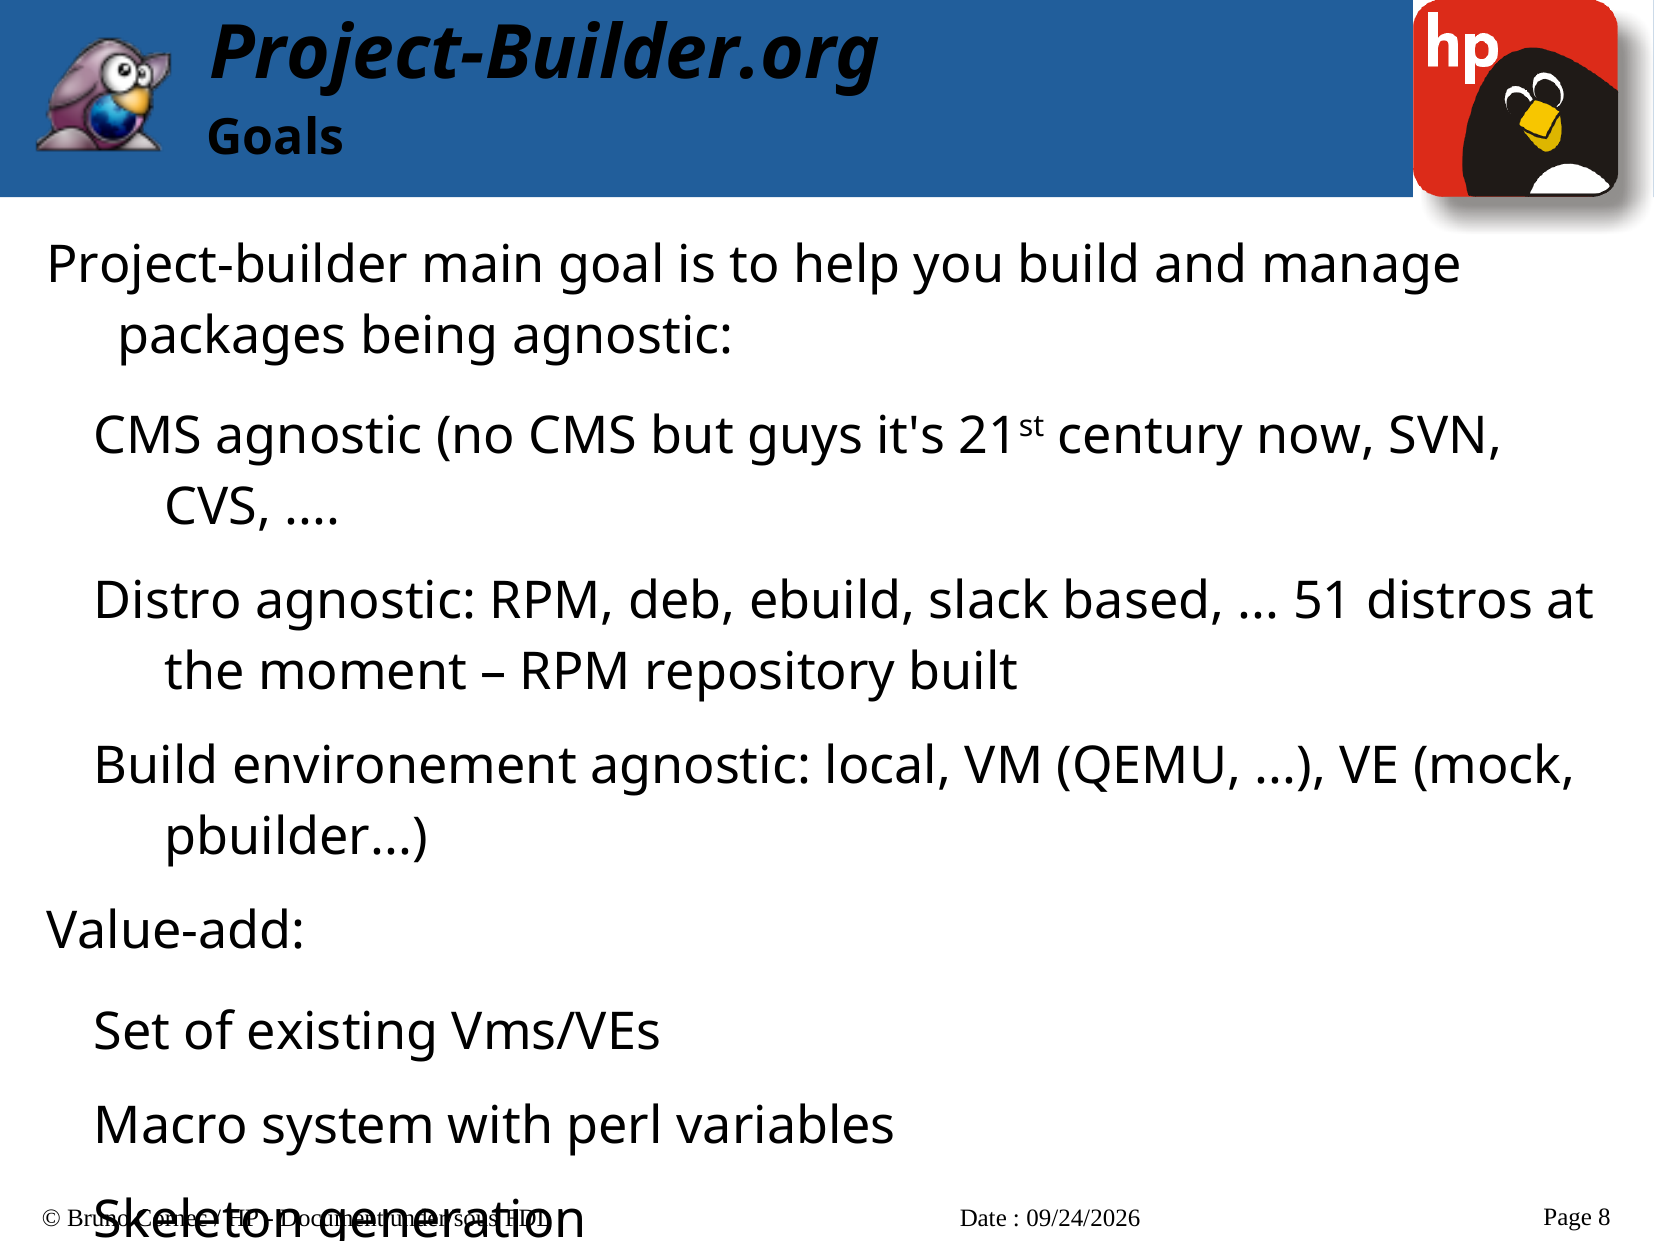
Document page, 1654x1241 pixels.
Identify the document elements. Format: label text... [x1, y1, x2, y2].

picture [1413, 0, 1654, 235]
picture [0, 0, 211, 199]
title Goals [206, 56, 1121, 218]
list Project-builder main goal is to help you build and manage packages being agnostic: CMS agnostic (no CMS but guys it's 21st century now, SVN, CVS, .... Distro agnostic: RPM, deb, ebuild, slack based, ... 51 distros at the moment – RPM repository built Build environement agnostic: local, VM (QEMU, ...), VE (mock, pbuilder...) Value-add: Set of existing Vms/VEs Macro system with perl variables Skeleton generation No project impact [34, 227, 1642, 1216]
